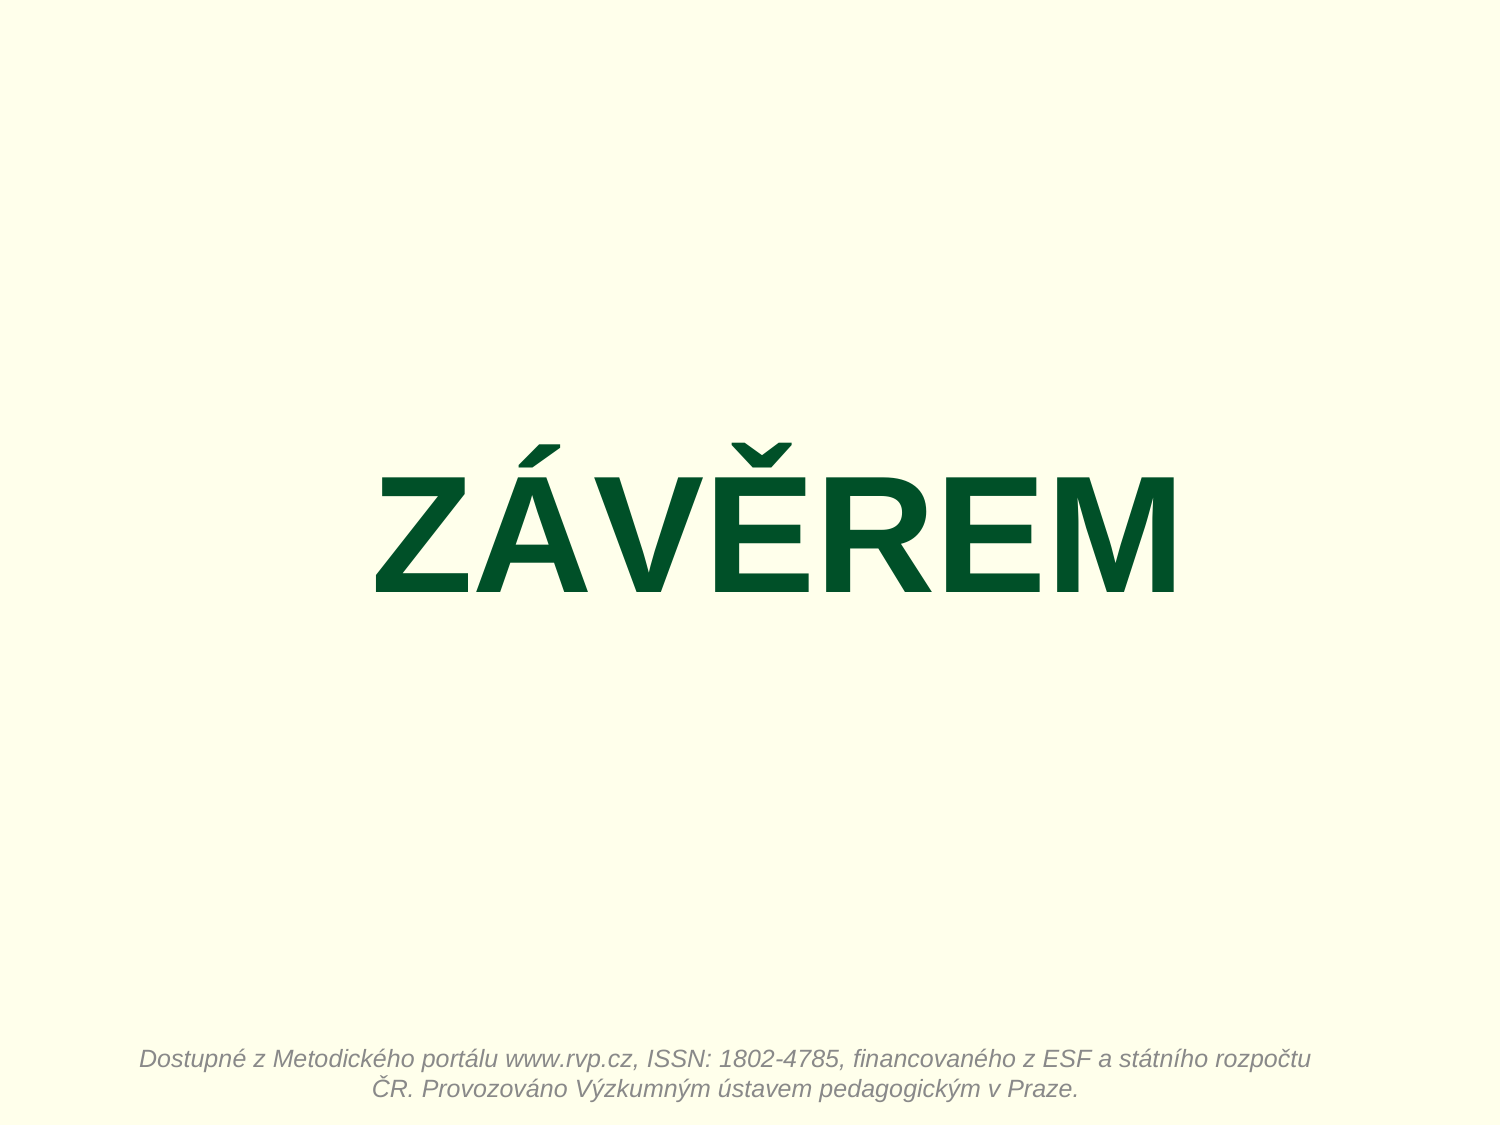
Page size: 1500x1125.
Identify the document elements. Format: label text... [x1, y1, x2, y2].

text_box Dostupné z Metodického portálu www.rvp.cz, ISSN: 1802-4785, financovaného z ESF a státního rozpočtu ČR. Provozováno Výzkumným ústavem pedagogickým v Praze. [105, 1042, 1348, 1103]
text_box ZÁVĚREM [150, 430, 1407, 622]
